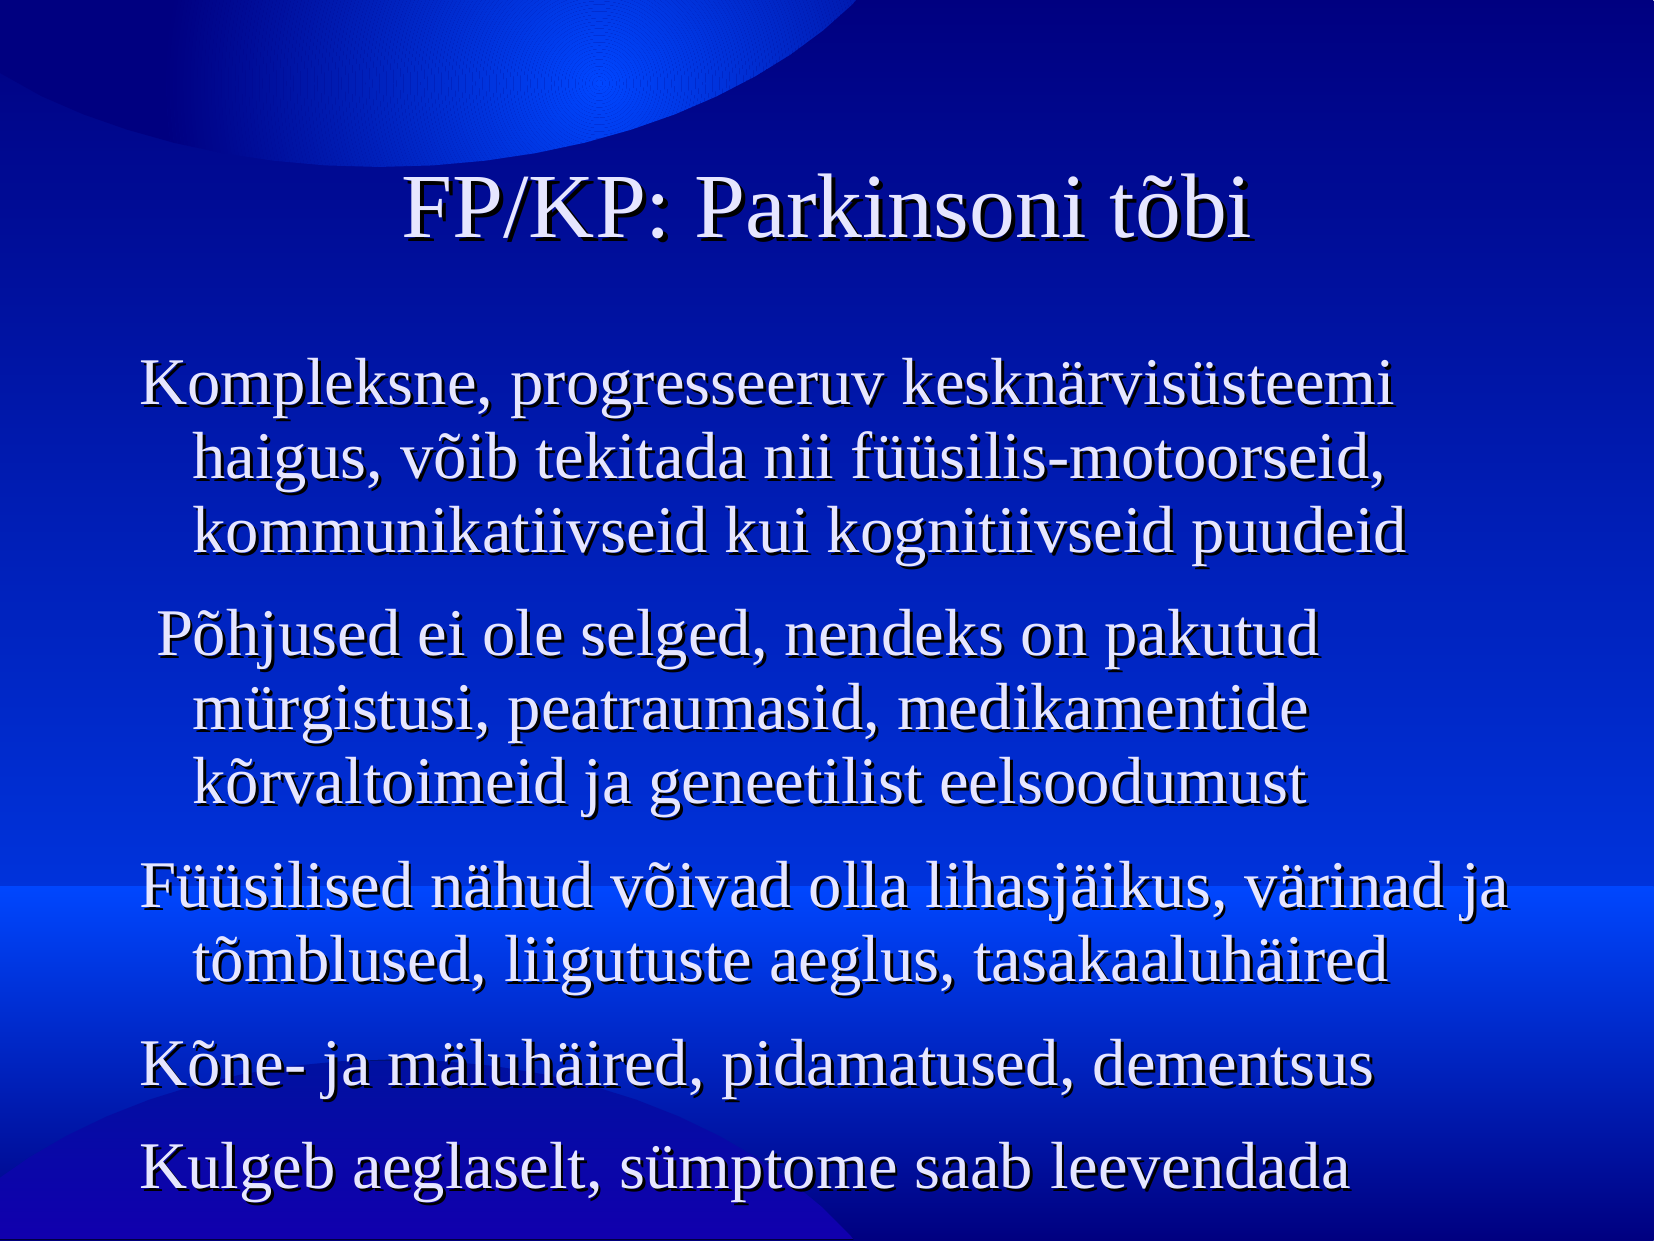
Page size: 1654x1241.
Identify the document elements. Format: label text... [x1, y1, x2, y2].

list Kompleksne, progresseeruv kesknärvisüsteemi haigus, võib tekitada nii füüsilis-motoorseid, kommunikatiivseid kui kognitiivseid puudeid Põhjused ei ole selged, nendeks on pakutud mürgistusi, peatraumasid, medikamentide kõrvaltoimeid ja geneetilist eelsoodumust Füüsilised nähud võivad olla lihasjäikus, värinad ja tõmblused, liigutuste aeglus, tasakaaluhäired Kõne- ja mäluhäired, pidamatused, dementsus Kulgeb aeglaselt, sümptome saab leevendada [121, 344, 1534, 1204]
title FP/KP: Parkinsoni tõbi [121, 102, 1534, 311]
